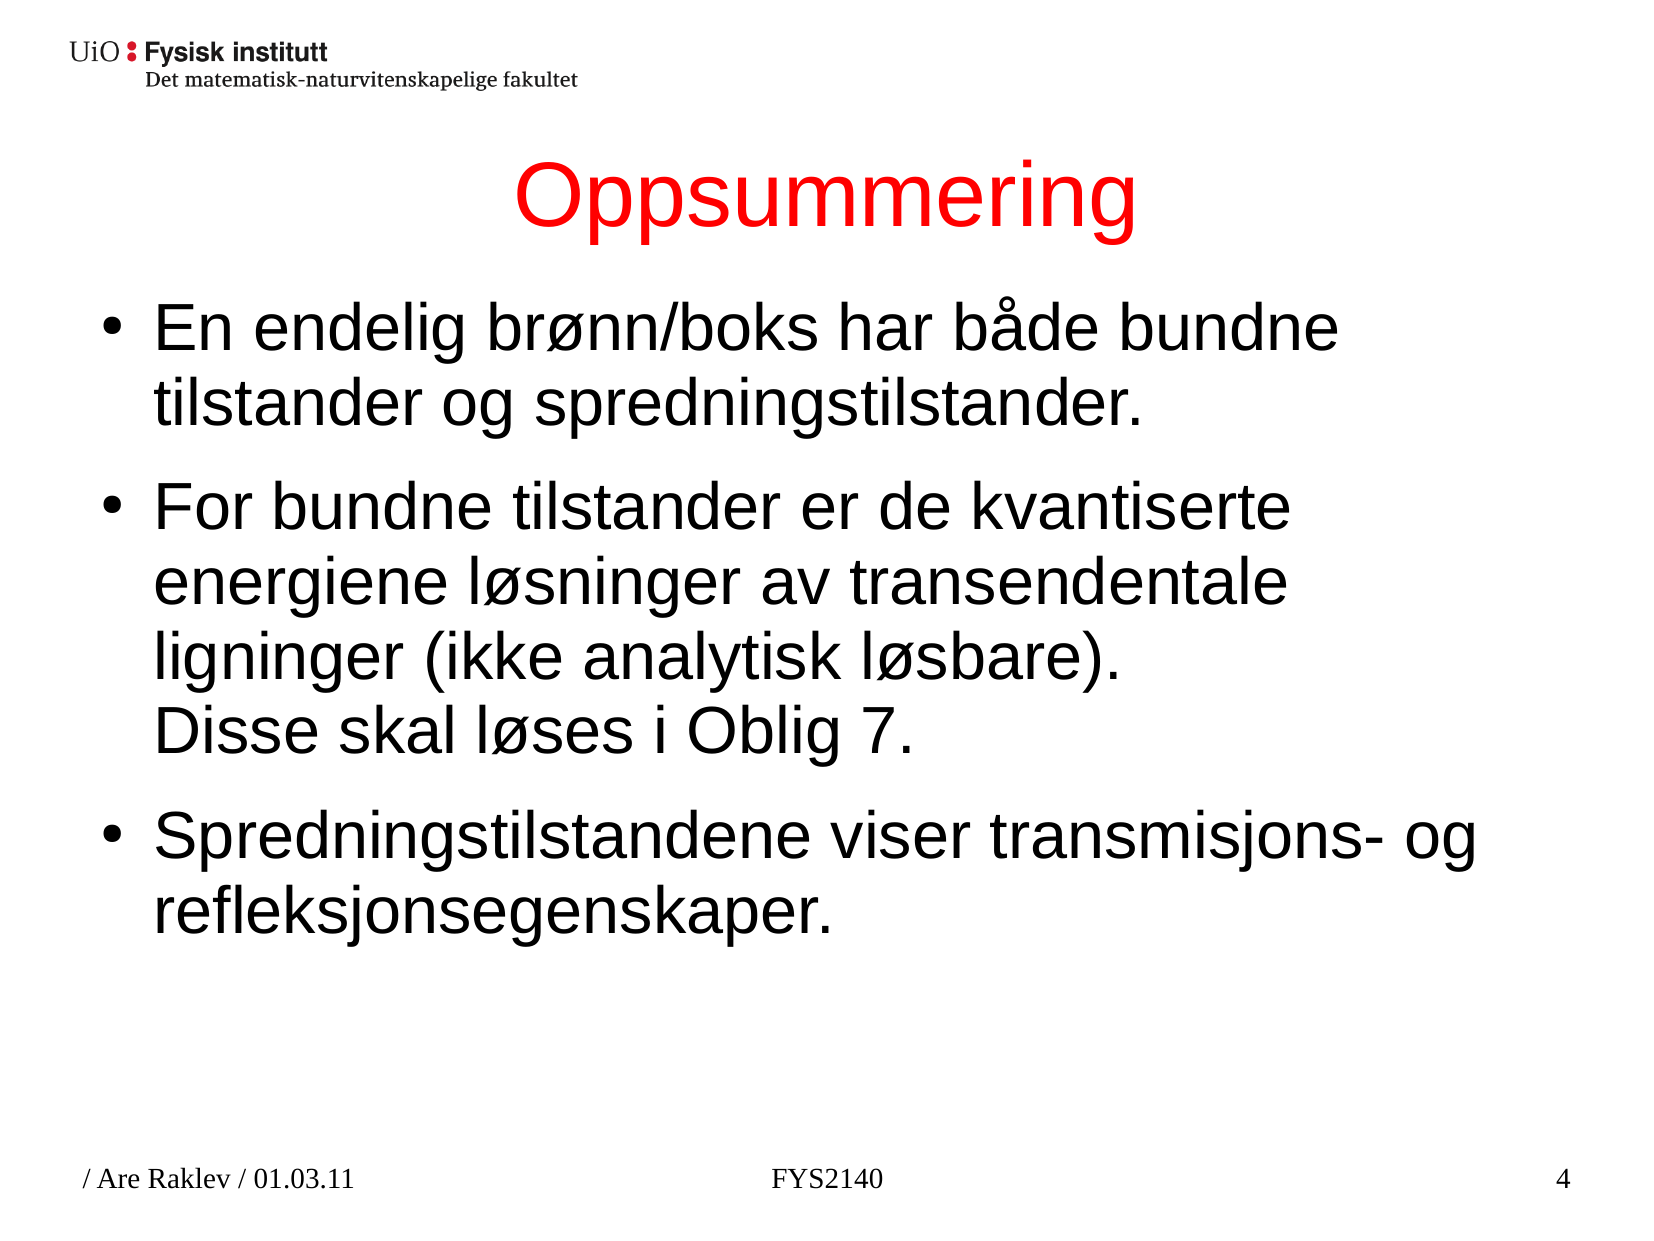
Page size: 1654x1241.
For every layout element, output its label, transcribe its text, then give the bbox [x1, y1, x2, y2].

picture [68, 37, 581, 93]
list En endelig brønn/boks har både bundne tilstander og spredningstilstander. For bundne tilstander er de kvantiserte energiene løsninger av transendentale ligninger (ikke analytisk løsbare). Disse skal løses i Oblig 7. Spredningstilstandene viser transmisjons- og refleksjonsegenskaper. [82, 290, 1538, 1094]
title Oppsummering [82, 90, 1571, 298]
